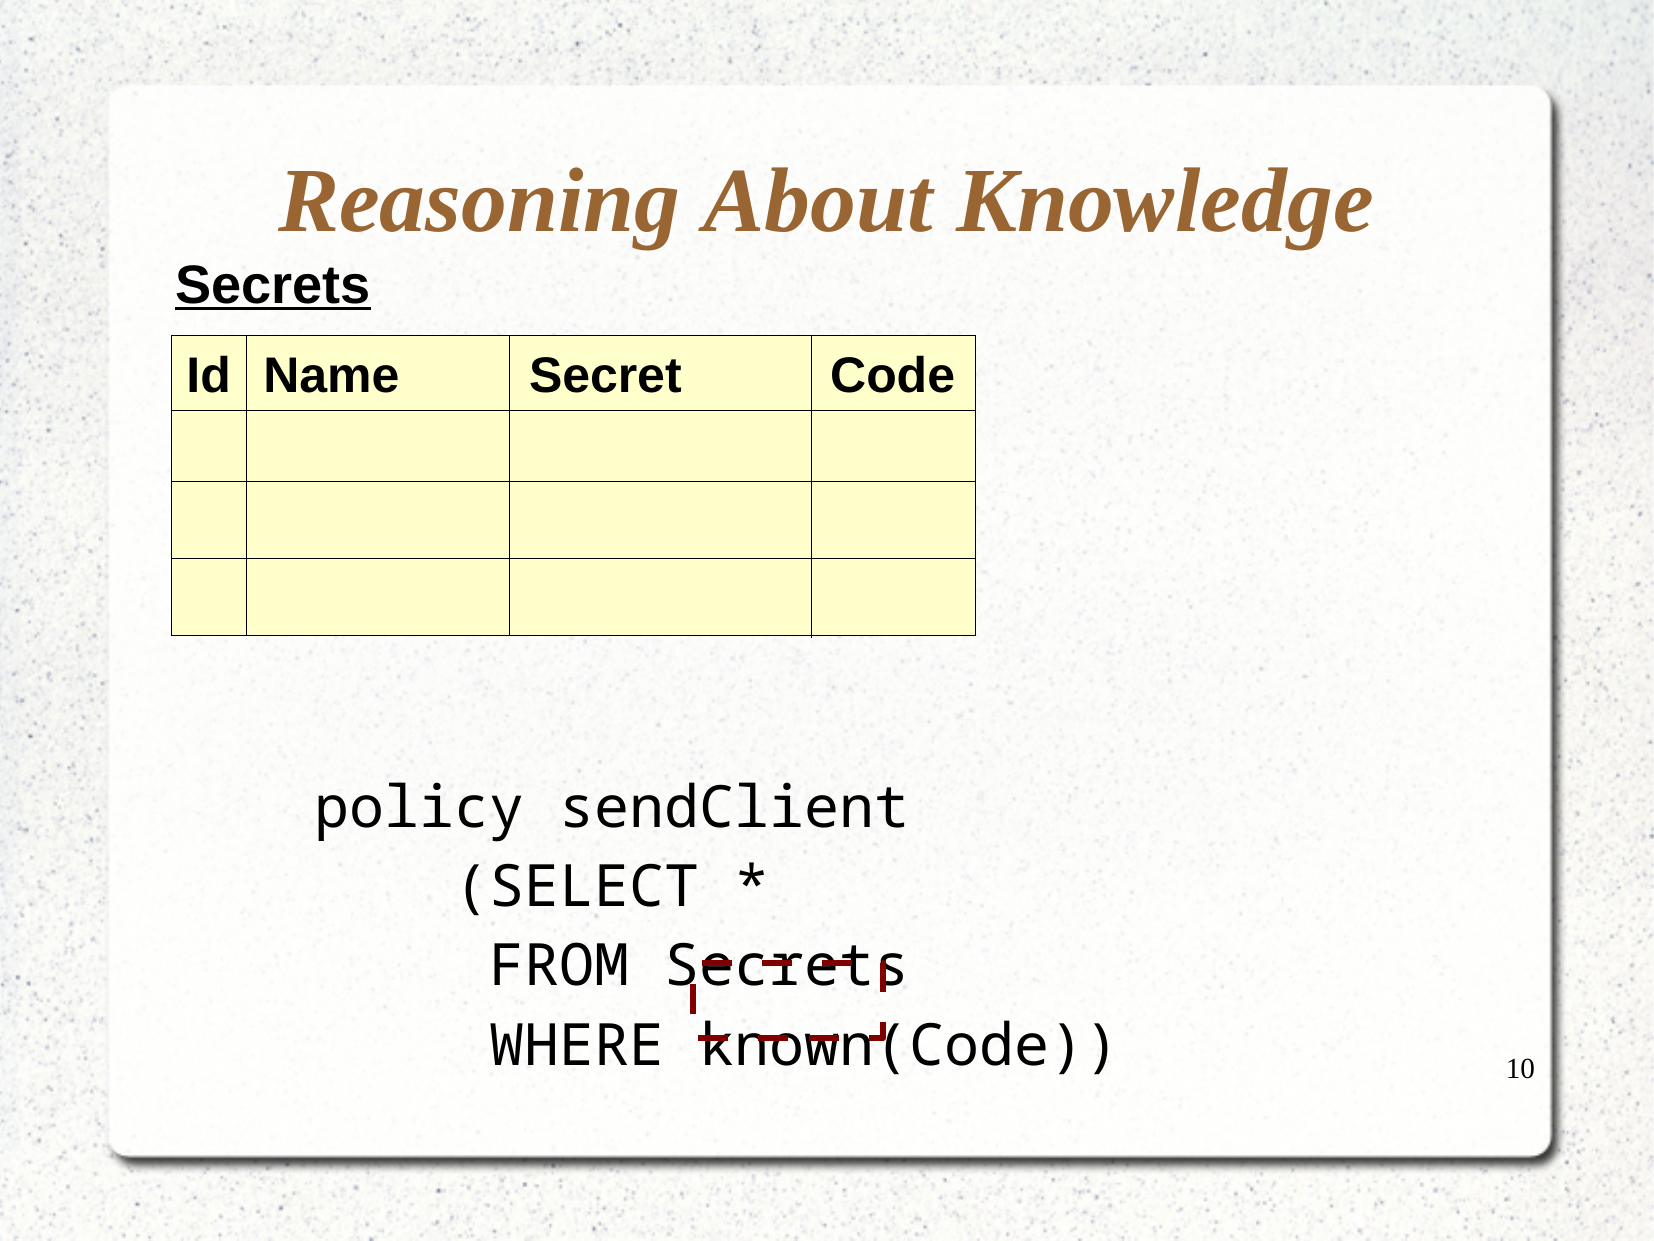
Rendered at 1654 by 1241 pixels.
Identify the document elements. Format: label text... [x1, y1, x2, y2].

text_box Name [248, 339, 417, 410]
text_box [171, 559, 246, 636]
text_box [171, 411, 246, 481]
text_box [812, 335, 976, 410]
picture [0, 0, 1654, 1241]
text_box [812, 559, 976, 636]
text_box Secrets [160, 247, 424, 323]
text_box [247, 335, 509, 410]
text_box [510, 335, 811, 410]
text_box policy sendClient (SELECT * FROM Secrets WHERE known(Code)) [300, 757, 1201, 1043]
text_box [510, 559, 811, 636]
text_box Id [171, 339, 246, 410]
text_box Code [815, 340, 1026, 411]
text_box [247, 559, 509, 636]
text_box [510, 482, 811, 558]
text_box [247, 411, 509, 481]
text_box [171, 482, 246, 558]
text_box [510, 411, 811, 481]
title Reasoning About Knowledge [118, 104, 1536, 297]
text_box [171, 335, 246, 339]
text_box [812, 411, 976, 481]
text_box [247, 482, 509, 558]
text_box [812, 482, 976, 558]
text_box Secret [514, 339, 725, 410]
